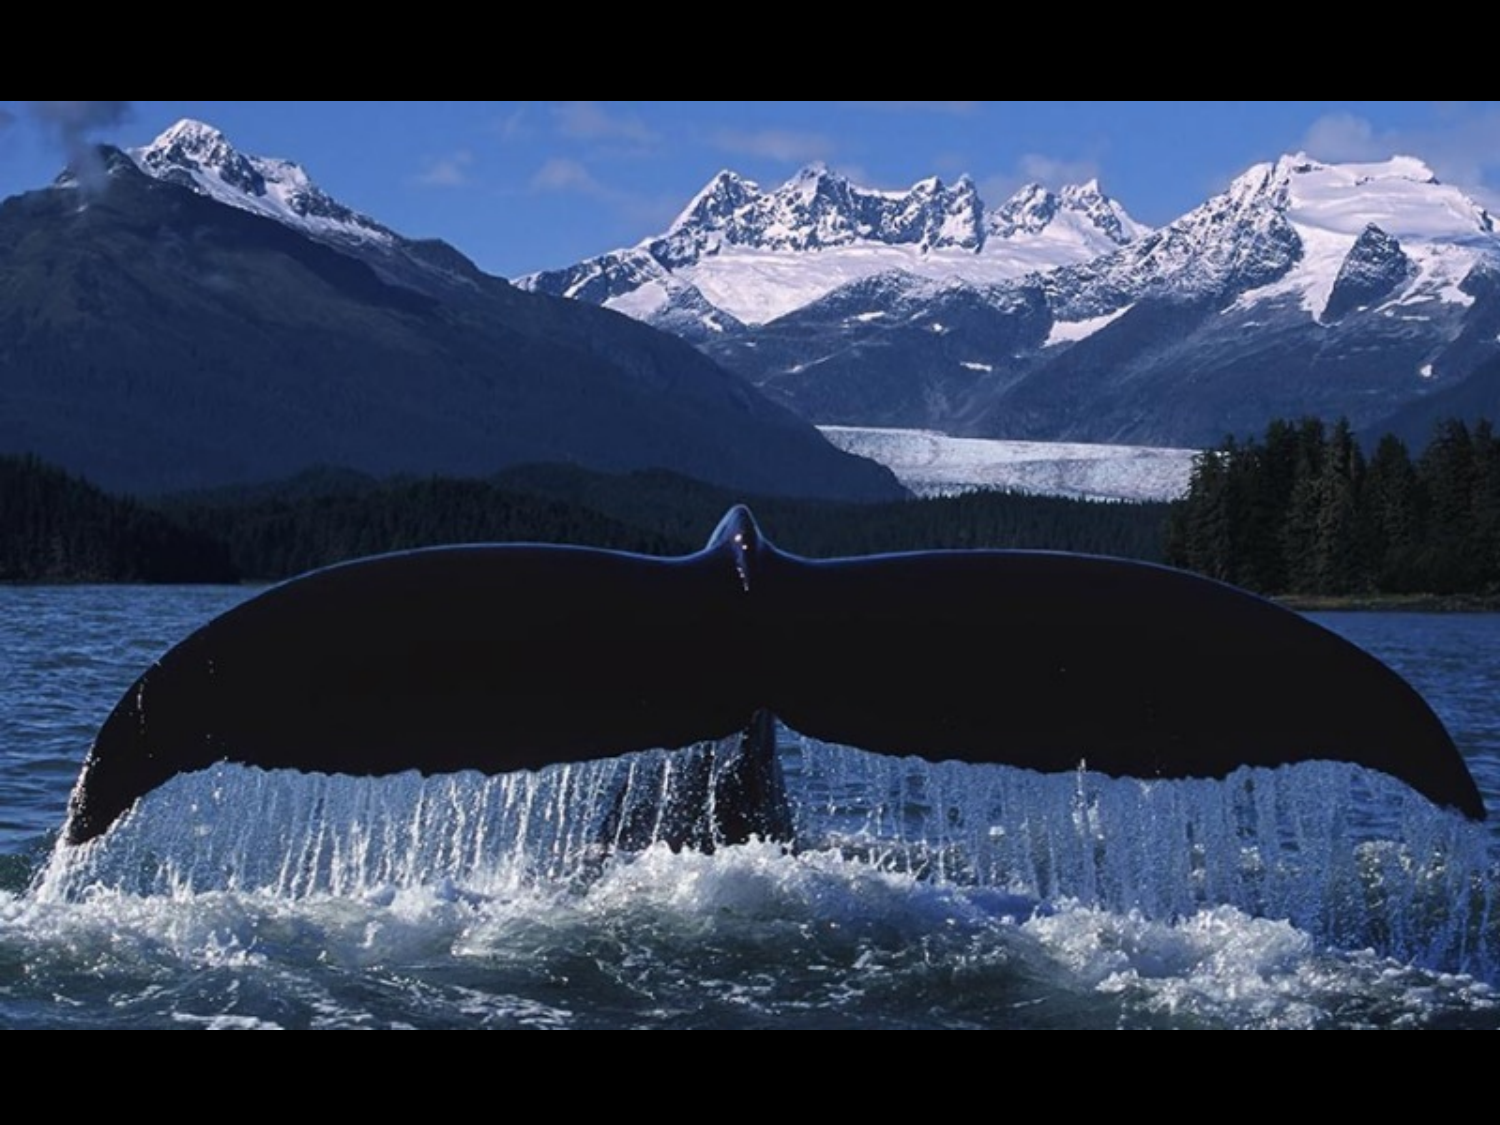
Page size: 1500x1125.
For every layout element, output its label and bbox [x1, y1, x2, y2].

picture [0, 101, 1500, 1030]
